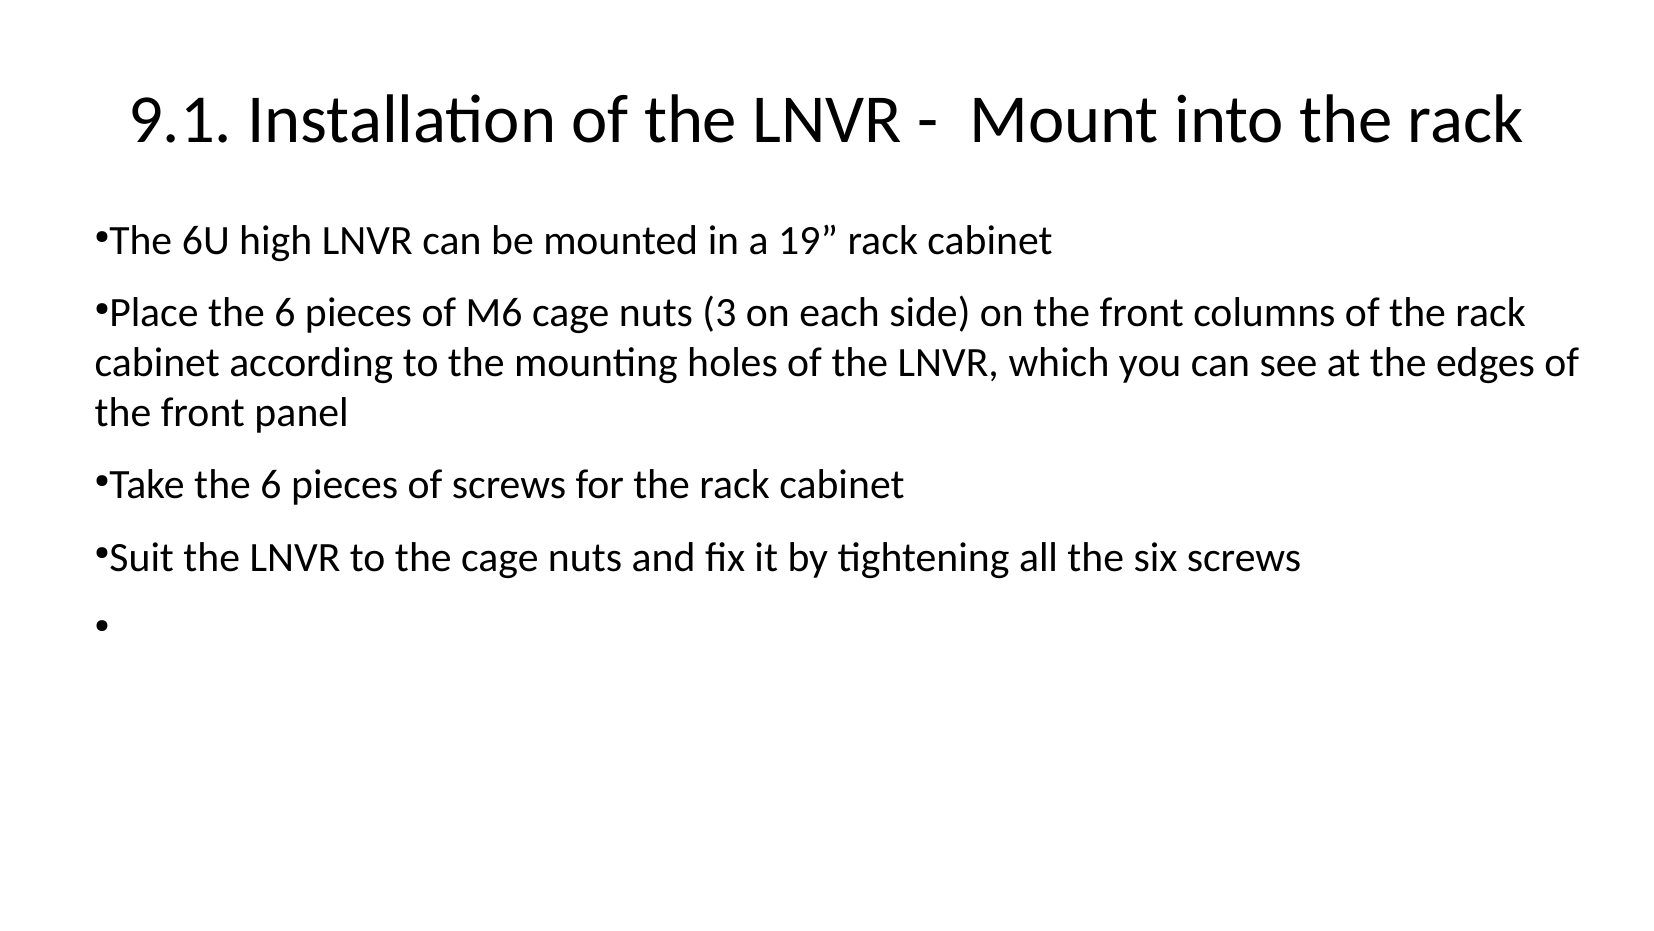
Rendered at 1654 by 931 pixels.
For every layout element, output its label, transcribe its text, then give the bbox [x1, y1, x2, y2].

title 9.1. Installation of the LNVR - Mount into the rack [82, 73, 1571, 157]
subtitle The 6U high LNVR can be mounted in a 19” rack cabinet Place the 6 pieces of M6 cage nuts (3 on each side) on the front columns of the rack cabinet according to the mounting holes of the LNVR, which you can see at the edges of the front panel Take the 6 pieces of screws for the rack cabinet Suit the LNVR to the cage nuts and fix it by tightening all the six screws [94, 212, 1583, 753]
